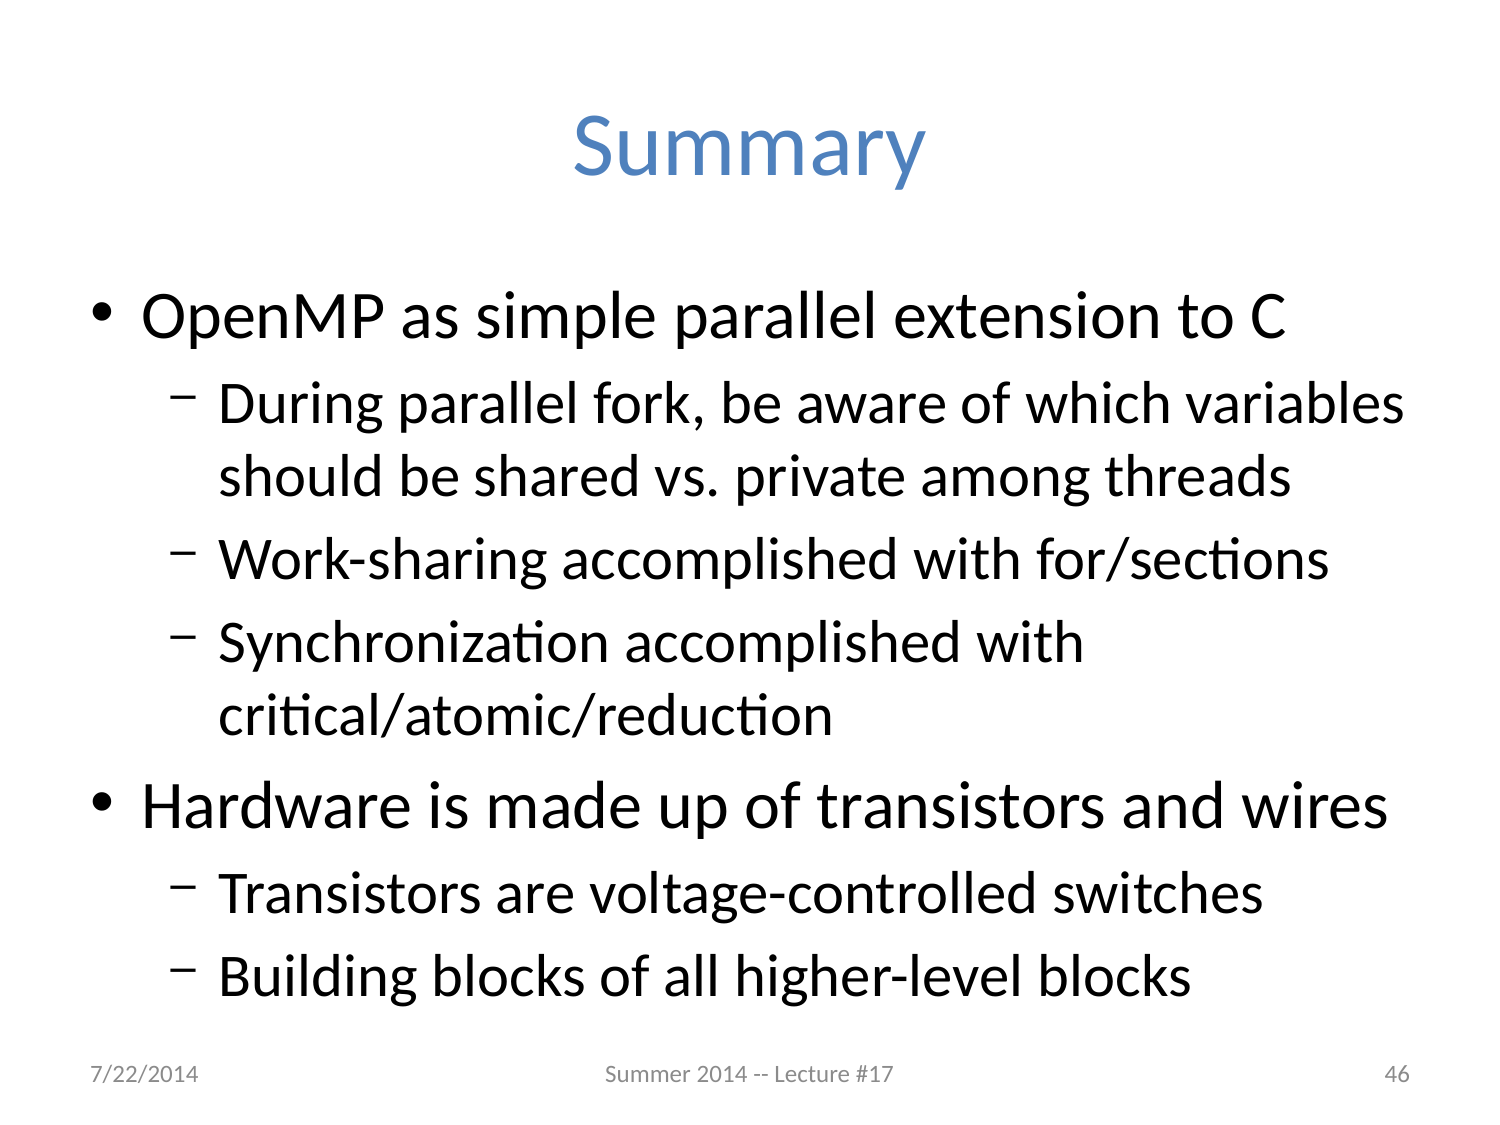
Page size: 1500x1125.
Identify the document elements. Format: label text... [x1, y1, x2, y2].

slide_number 7/22/2014 [75, 1042, 425, 1103]
slide_number <number> [1074, 1042, 1425, 1103]
title Summary [75, 45, 1425, 233]
list OpenMP as simple parallel extension to C During parallel fork, be aware of which variables should be shared vs. private among threads Work-sharing accomplished with for/sections Synchronization accomplished with critical/atomic/reduction Hardware is made up of transistors and wires Transistors are voltage-controlled switches Building blocks of all higher-level blocks [75, 262, 1425, 1073]
footer Summer 2014 -- Lecture #17 [512, 1042, 988, 1103]
